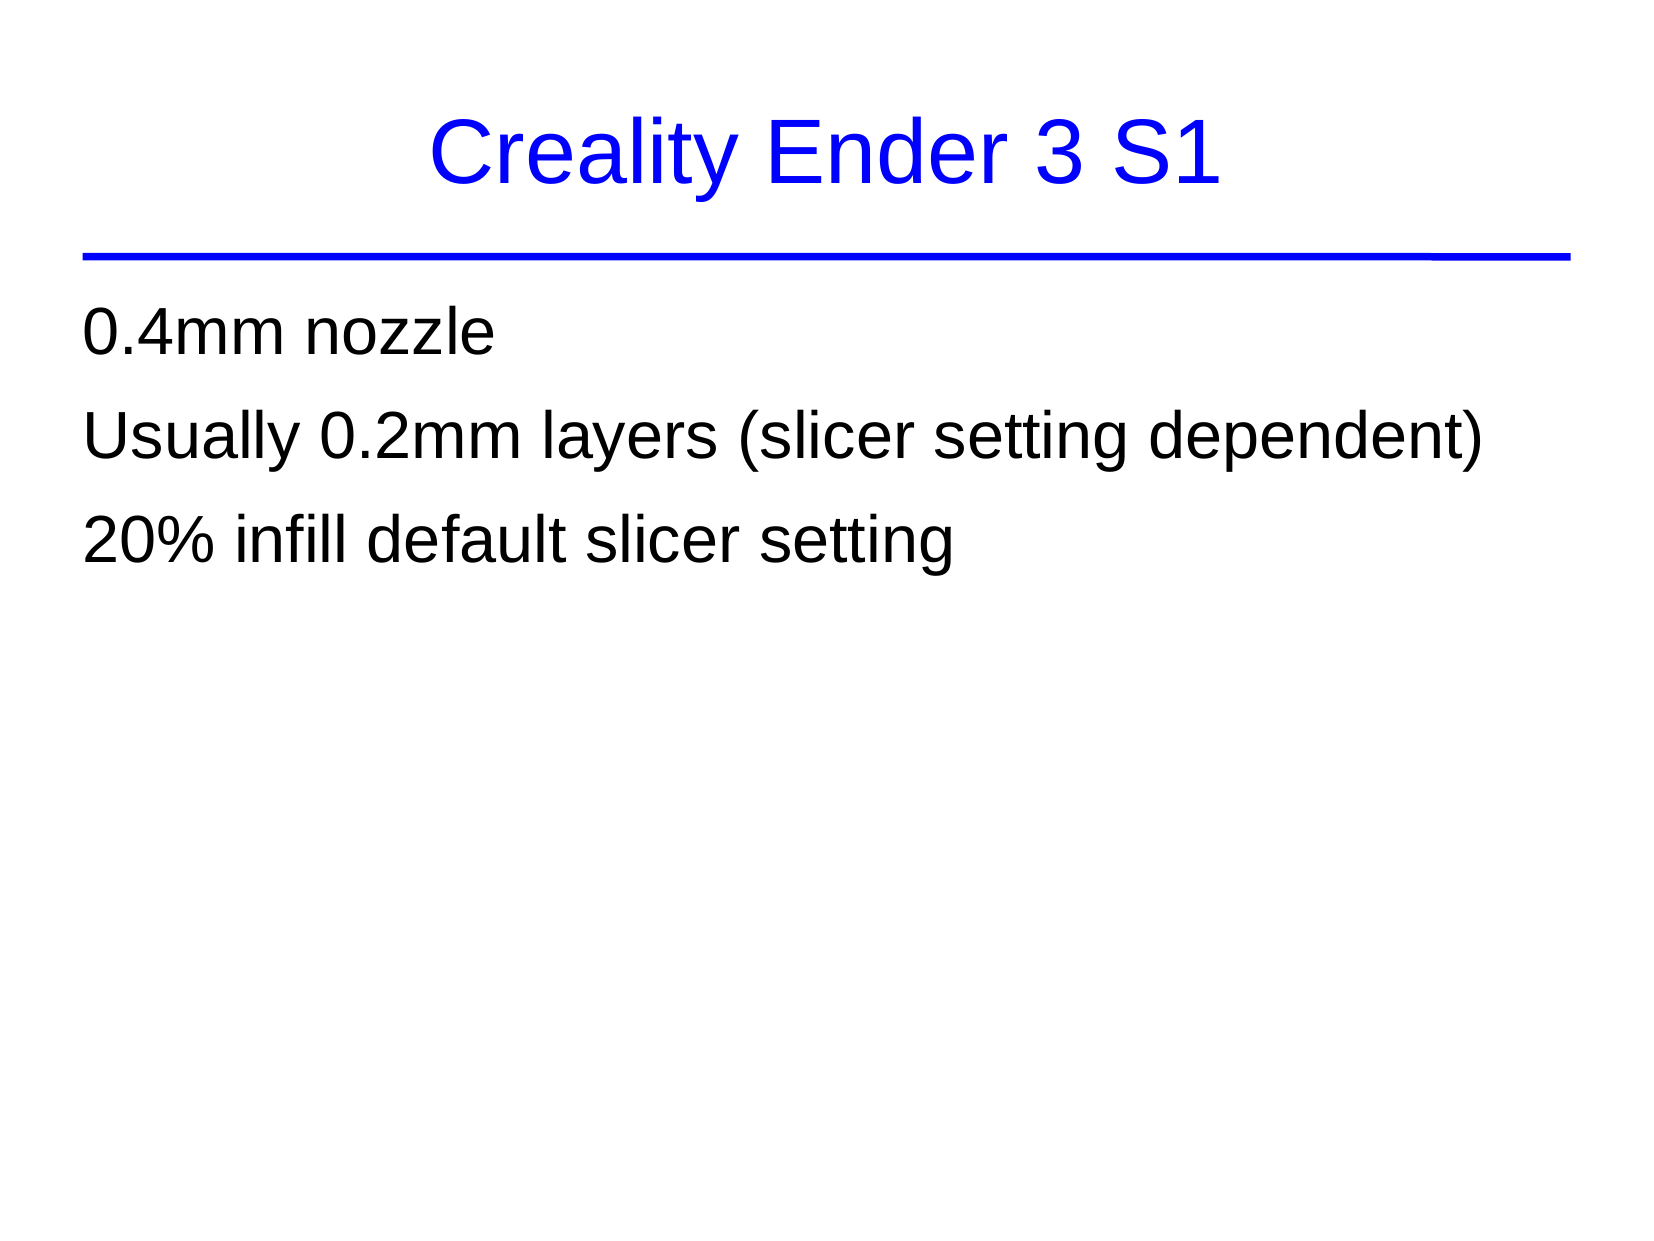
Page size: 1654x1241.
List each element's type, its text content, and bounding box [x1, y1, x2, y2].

title Creality Ender 3 S1 [82, 49, 1571, 256]
list 0.4mm nozzle Usually 0.2mm layers (slicer setting dependent) 20% infill default slicer setting [82, 290, 1571, 1009]
